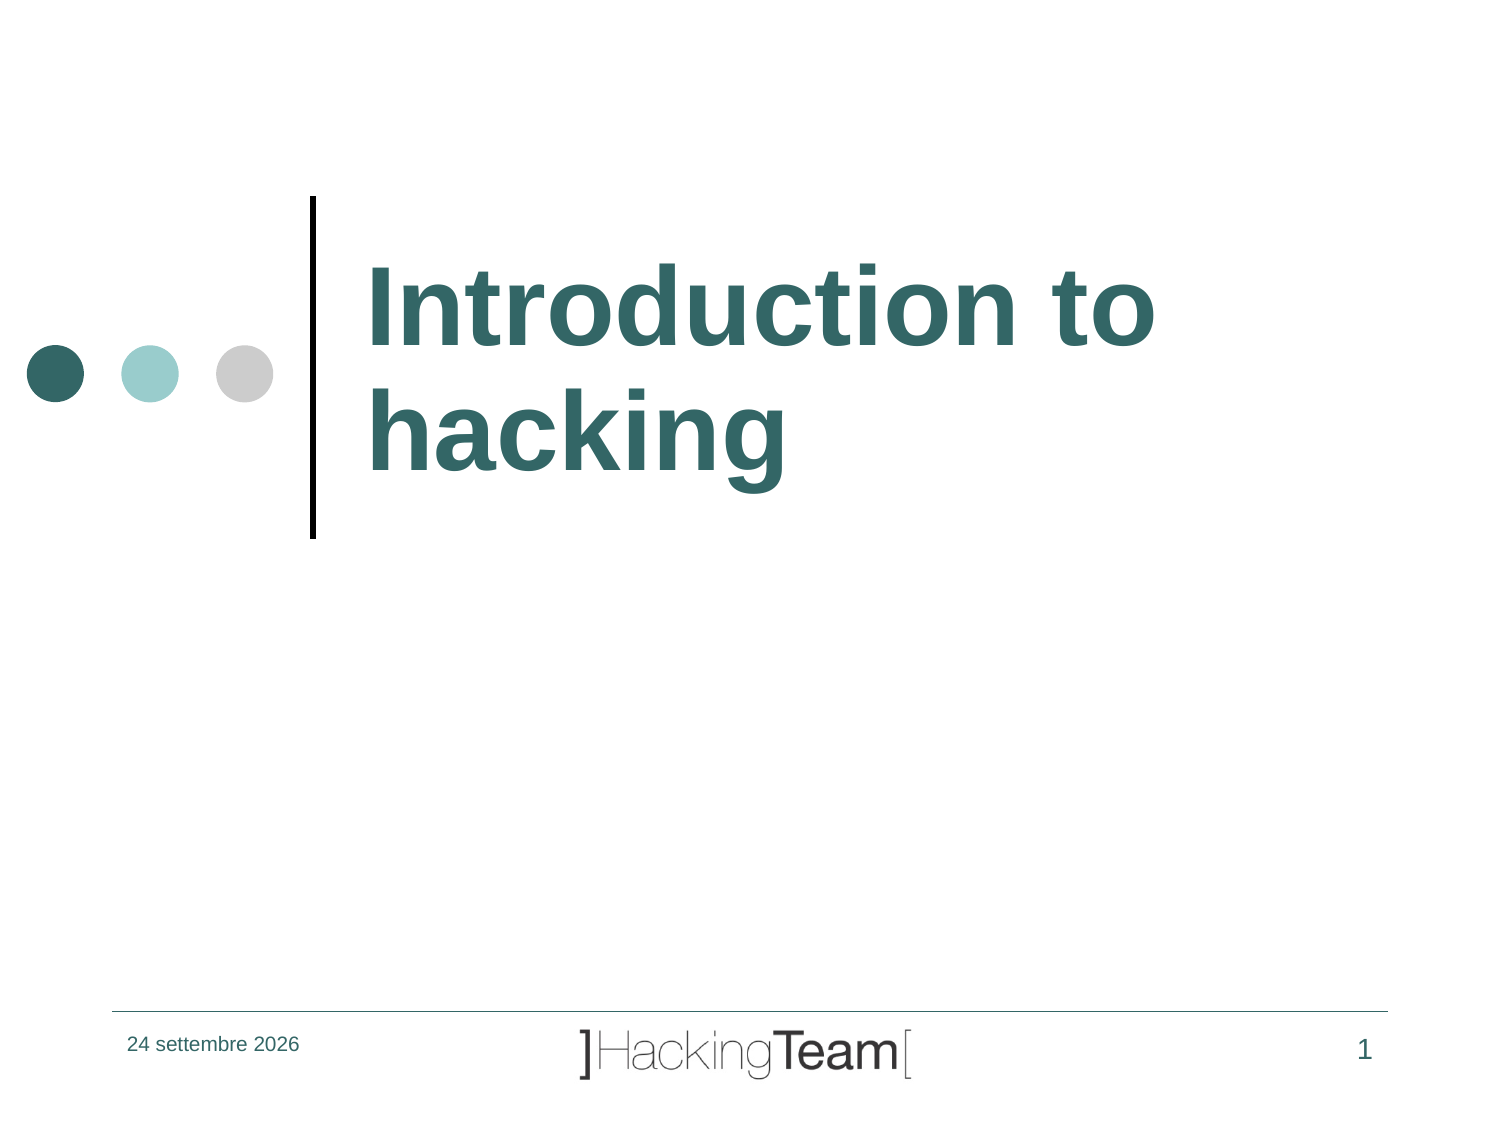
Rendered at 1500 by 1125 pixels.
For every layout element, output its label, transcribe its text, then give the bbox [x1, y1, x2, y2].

text_box 2 febbraio 2011 [112, 1023, 363, 1099]
picture [574, 1023, 916, 1084]
text_box <number> [1187, 1023, 1388, 1099]
title Introduction to hacking [349, 225, 1413, 513]
